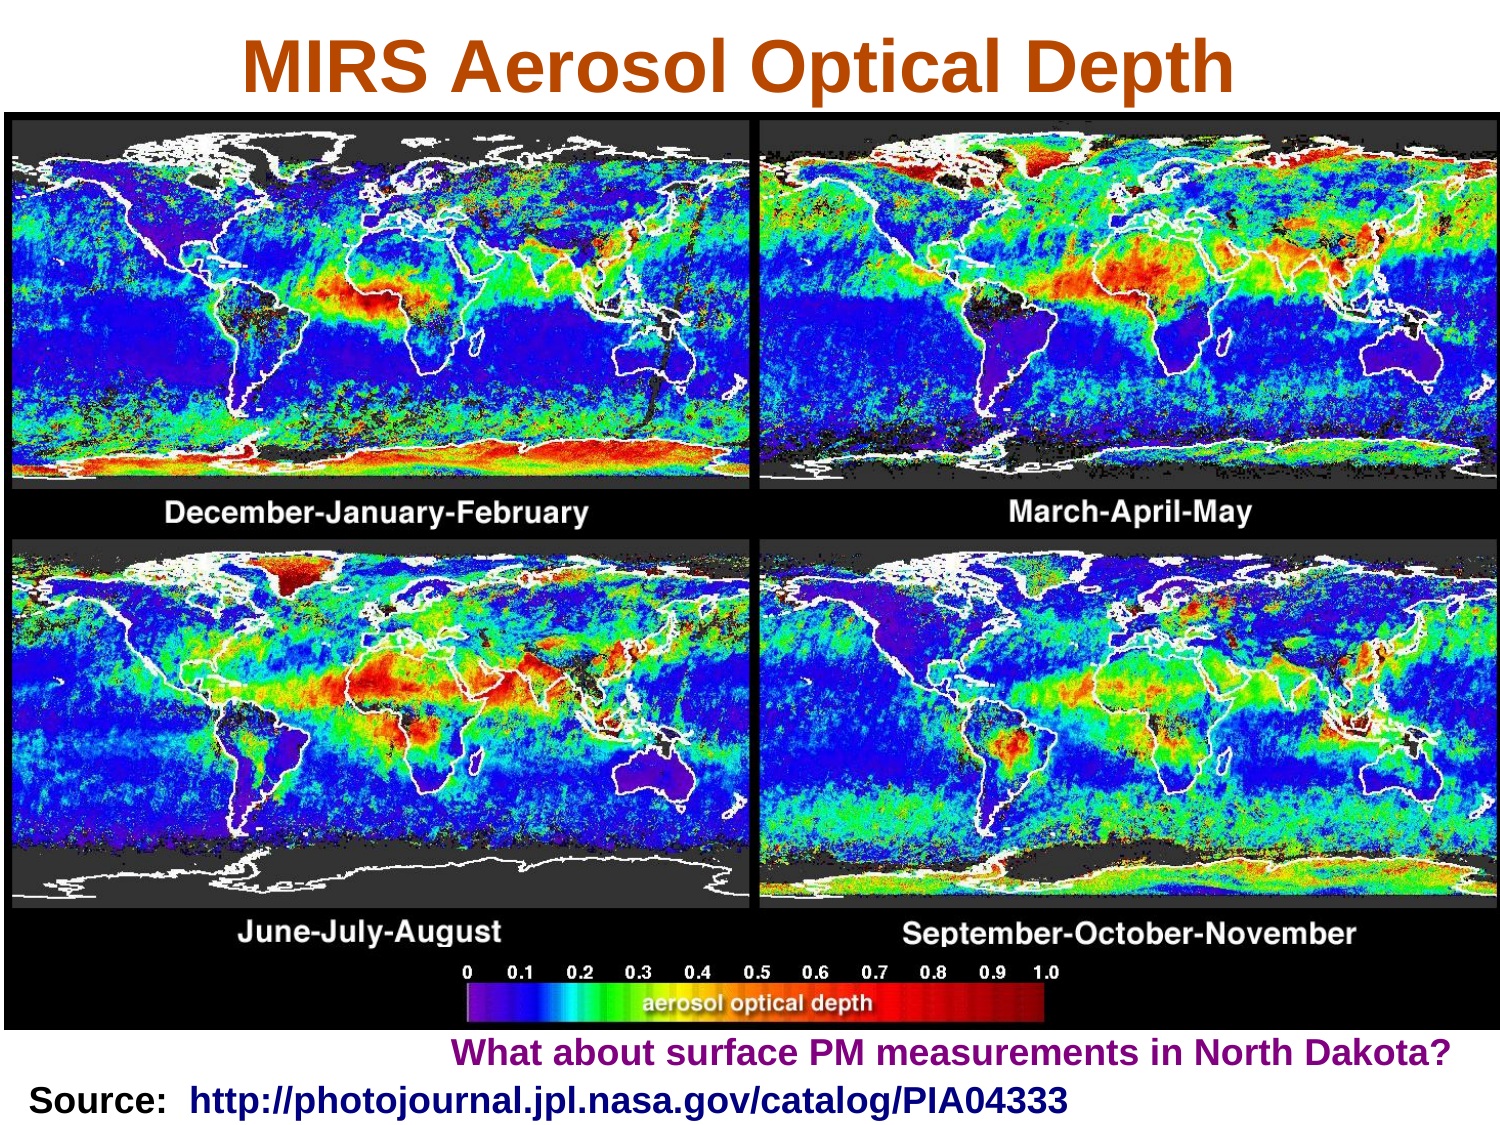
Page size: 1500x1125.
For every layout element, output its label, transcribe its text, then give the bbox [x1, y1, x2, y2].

text_box What about surface PM measurements in North Dakota? [436, 1020, 1468, 1081]
text_box Source: http://photojournal.jpl.nasa.gov/catalog/PIA04333 [13, 1068, 1086, 1125]
text_box MIRS Aerosol Optical Depth [0, 17, 1500, 118]
picture [4, 112, 1500, 1030]
